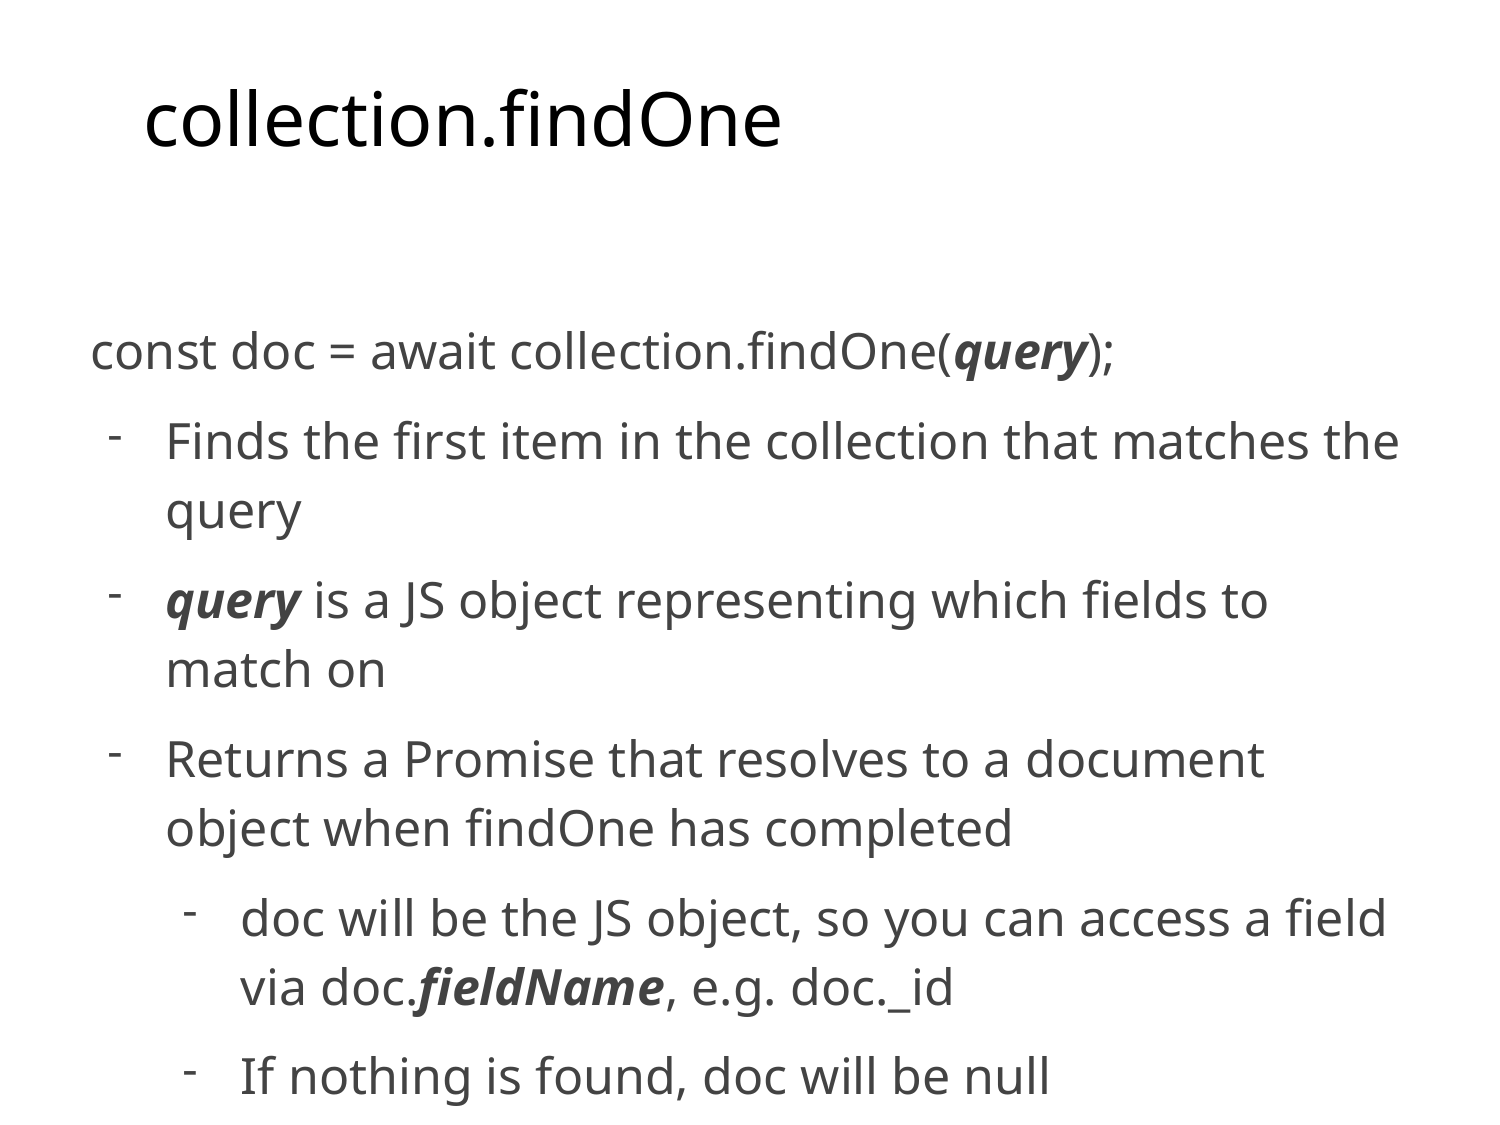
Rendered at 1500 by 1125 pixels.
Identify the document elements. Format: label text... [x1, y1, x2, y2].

title collection.findOne [128, 56, 1372, 183]
list const doc = await collection.findOne(query); Finds the first item in the collection that matches the query query is a JS object representing which fields to match on Returns a Promise that resolves to a document object when findOne has completed doc will be the JS object, so you can access a field via doc.fieldName, e.g. doc._id If nothing is found, doc will be null [75, 295, 1425, 885]
